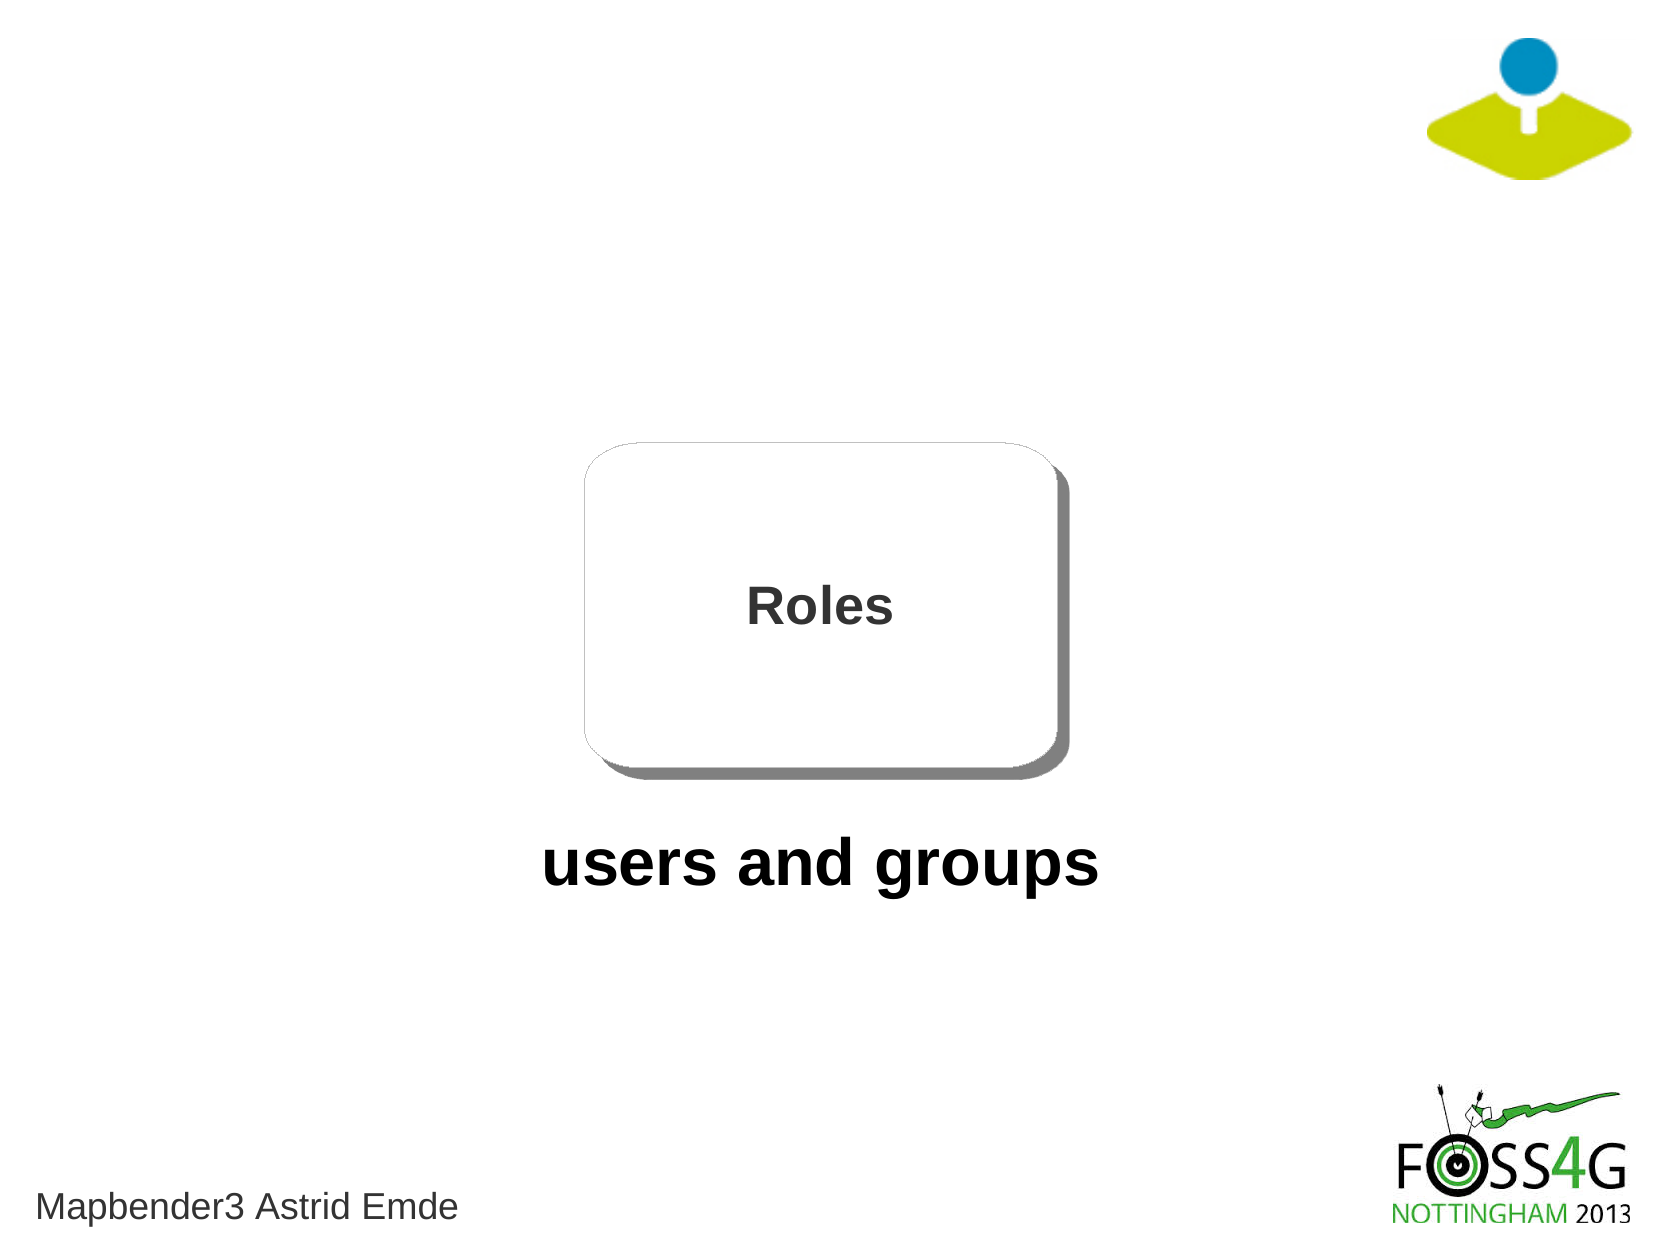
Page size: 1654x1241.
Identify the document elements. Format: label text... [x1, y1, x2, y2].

subtitle users and groups [76, 177, 1565, 1173]
picture [1393, 1084, 1630, 1223]
picture [1427, 38, 1636, 180]
